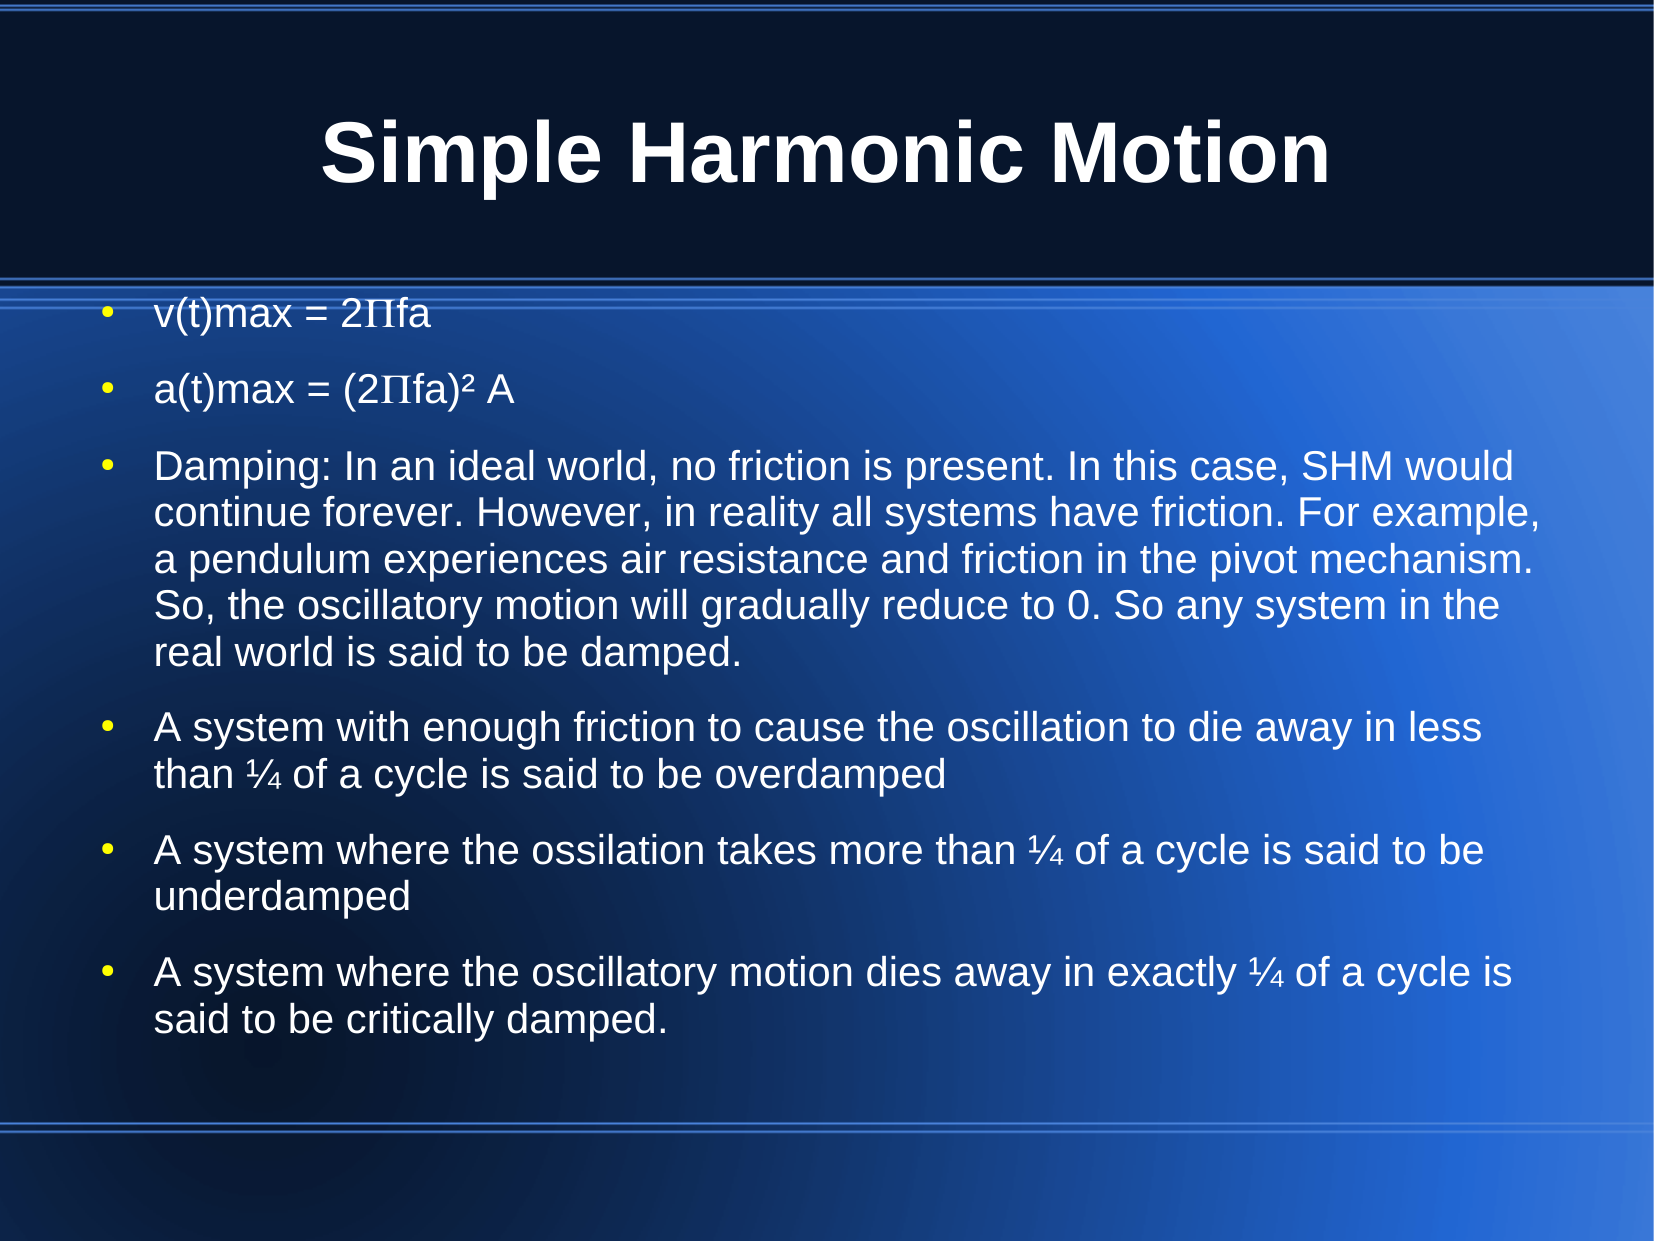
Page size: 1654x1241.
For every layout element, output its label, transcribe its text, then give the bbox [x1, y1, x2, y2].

picture [0, 0, 1654, 1241]
list v(t)max = 2Pfa a(t)max = (2Pfa)² A Damping: In an ideal world, no friction is present. In this case, SHM would continue forever. However, in reality all systems have friction. For example, a pendulum experiences air resistance and friction in the pivot mechanism. So, the oscillatory motion will gradually reduce to 0. So any system in the real world is said to be damped. A system with enough friction to cause the oscillation to die away in less than ¼ of a cycle is said to be overdamped A system where the ossilation takes more than ¼ of a cycle is said to be underdamped A system where the oscillatory motion dies away in exactly ¼ of a cycle is said to be critically damped. [82, 290, 1571, 1109]
title Simple Harmonic Motion [82, 49, 1571, 257]
